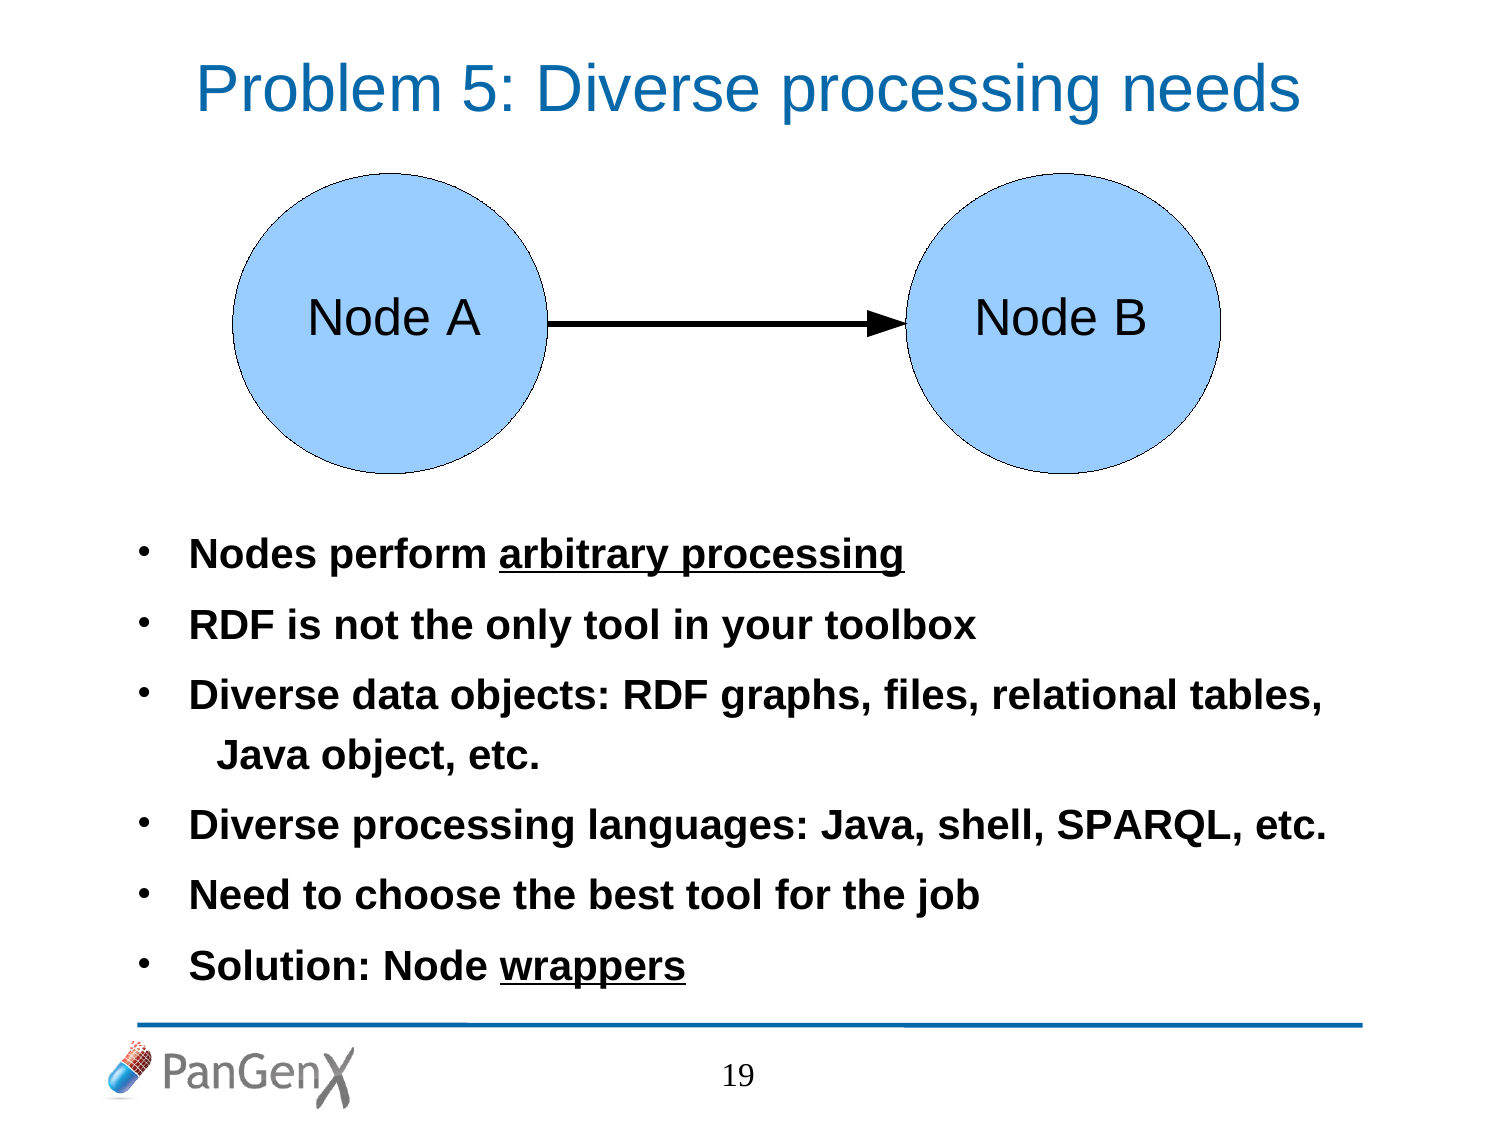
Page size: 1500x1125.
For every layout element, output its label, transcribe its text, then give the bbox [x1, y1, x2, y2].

text_box Node B [959, 276, 1164, 354]
text_box [905, 173, 1221, 474]
picture [89, 1041, 354, 1109]
text_box [232, 173, 548, 474]
title Problem 5: Diverse processing needs [0, 6, 1500, 149]
text_box Node A [292, 276, 496, 354]
list Nodes perform arbitrary processing RDF is not the only tool in your toolbox Diverse data objects: RDF graphs, files, relational tables, Java object, etc. Diverse processing languages: Java, shell, SPARQL, etc. Need to choose the best tool for the job Solution: Node wrappers [115, 510, 1387, 1005]
